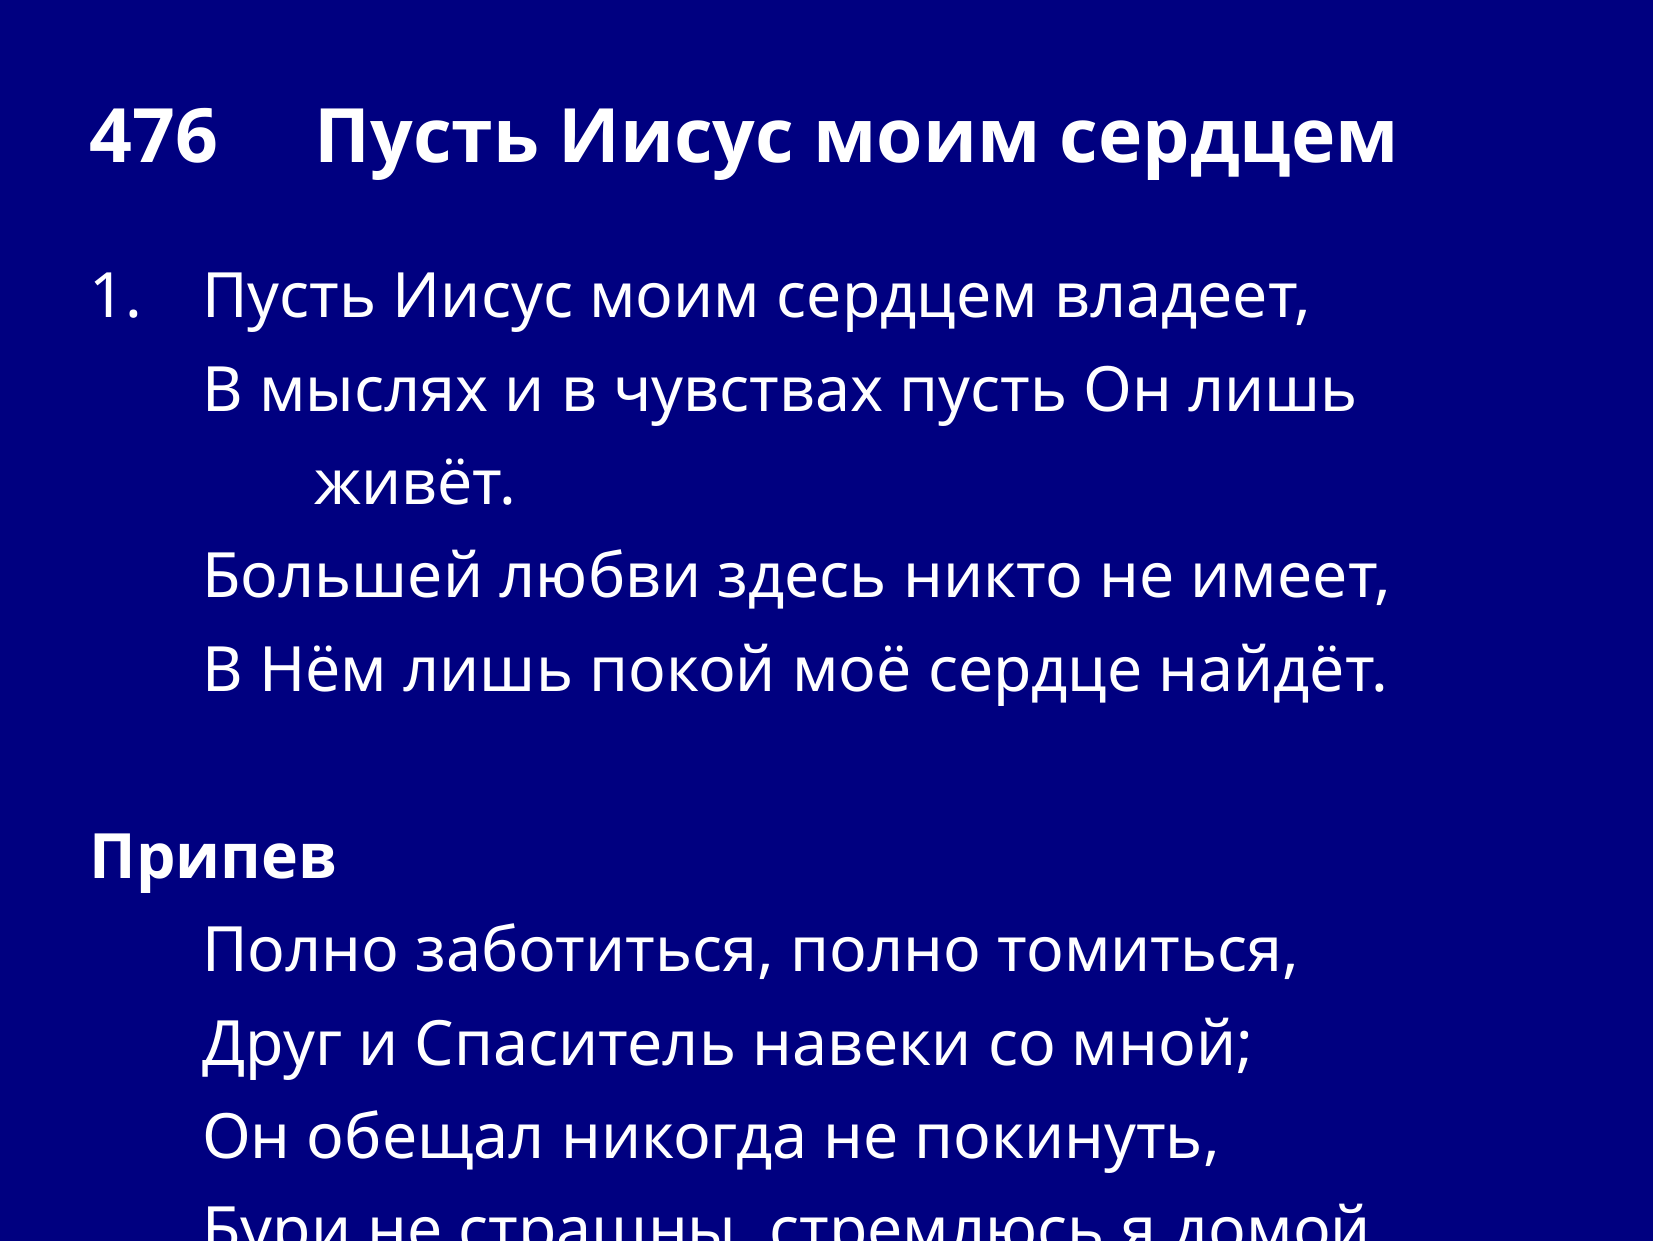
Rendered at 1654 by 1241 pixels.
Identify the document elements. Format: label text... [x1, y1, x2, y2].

text_box 1. Пусть Иисус моим сердцем владеет, В мыслях и в чувствах пусть Он лишь живёт. Большей любви здесь никто не имеет, В Нём лишь покой моё сердце найдёт. Припев Полно заботиться, полно томиться, Друг и Спаситель навеки со мной; Он обещал никогда не покинуть, Бури не страшны, стремлюсь я домой. [75, 150, 1651, 1163]
text_box 476 Пусть Иисус моим сердцем [75, 75, 1576, 188]
